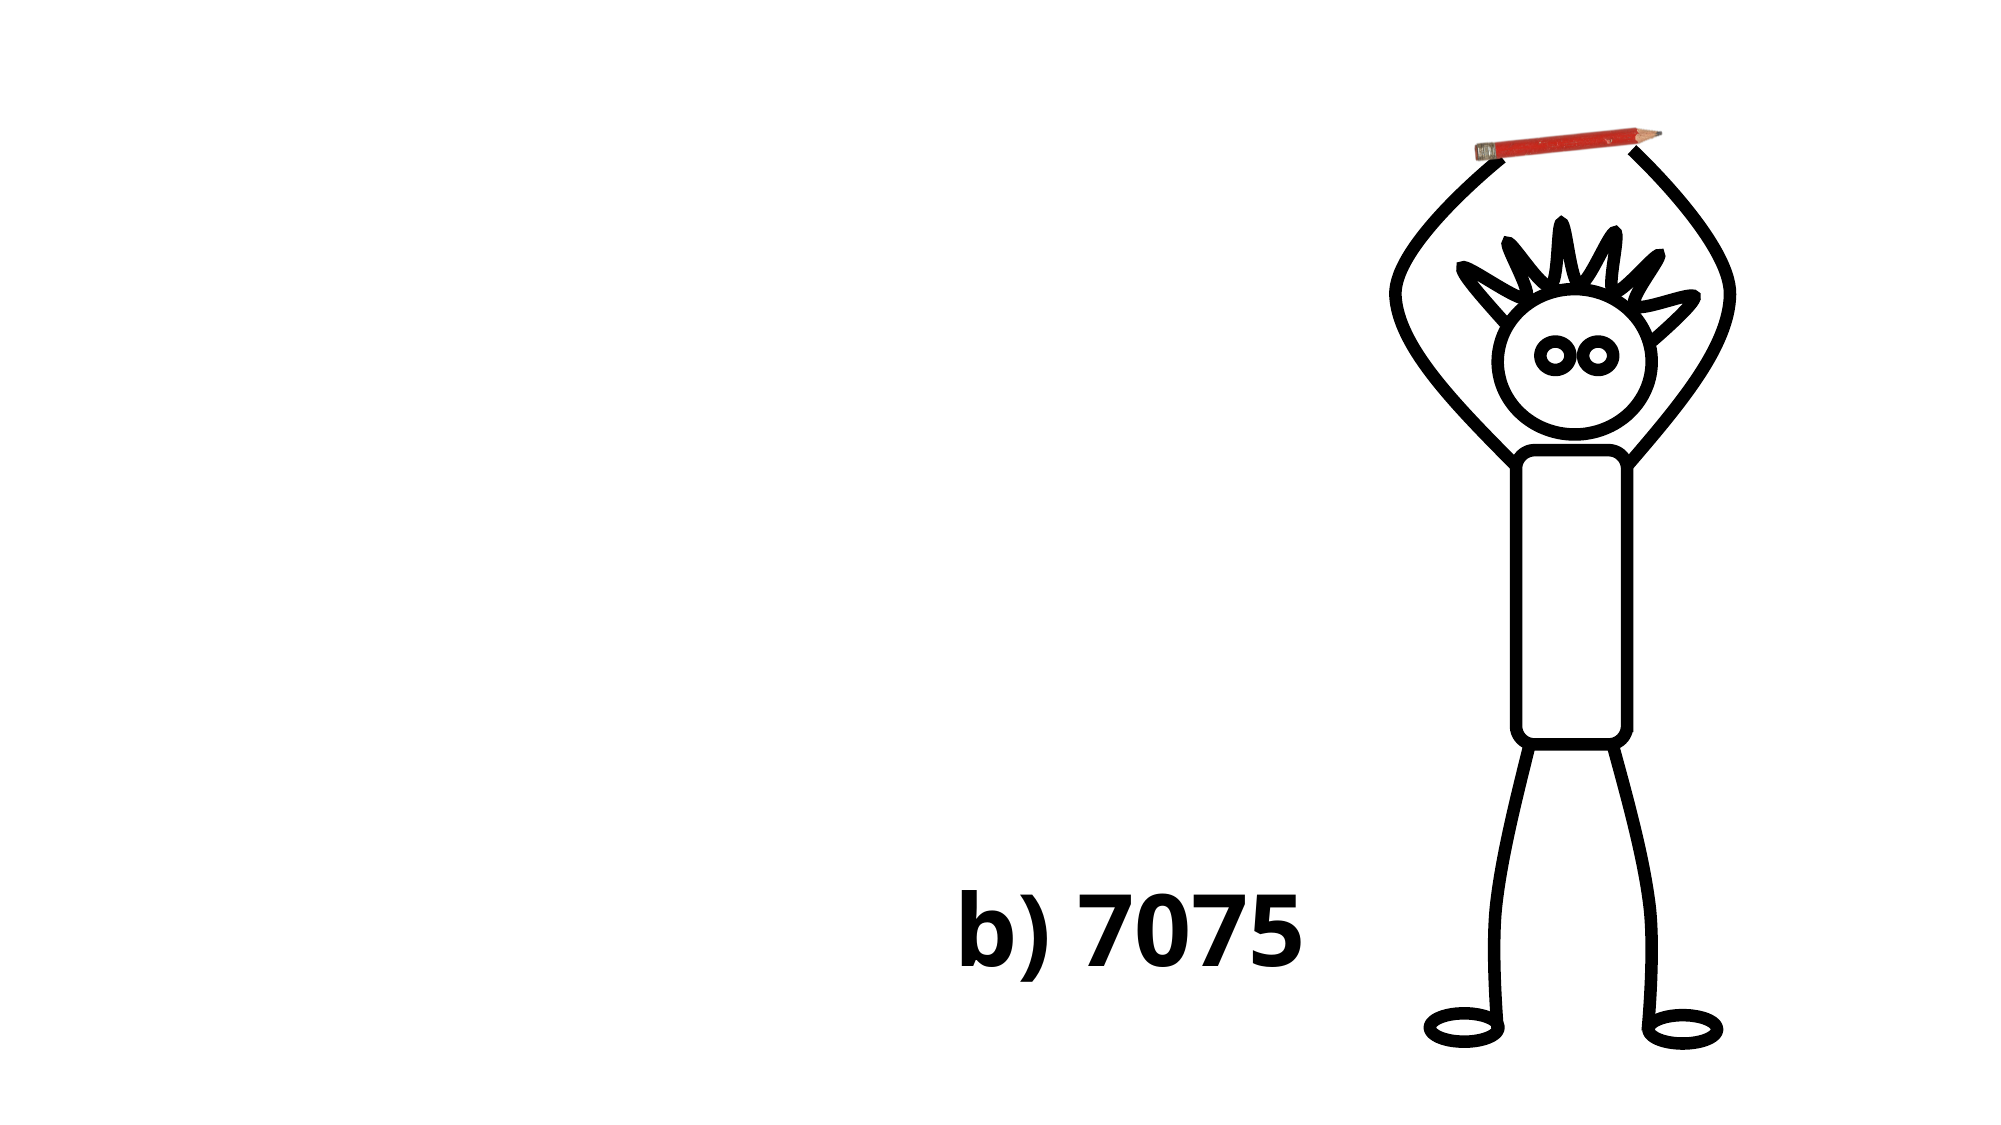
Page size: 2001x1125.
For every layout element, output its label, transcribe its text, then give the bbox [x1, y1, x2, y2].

text_box b) 7075 [939, 859, 1470, 995]
picture [1462, 91, 1673, 188]
